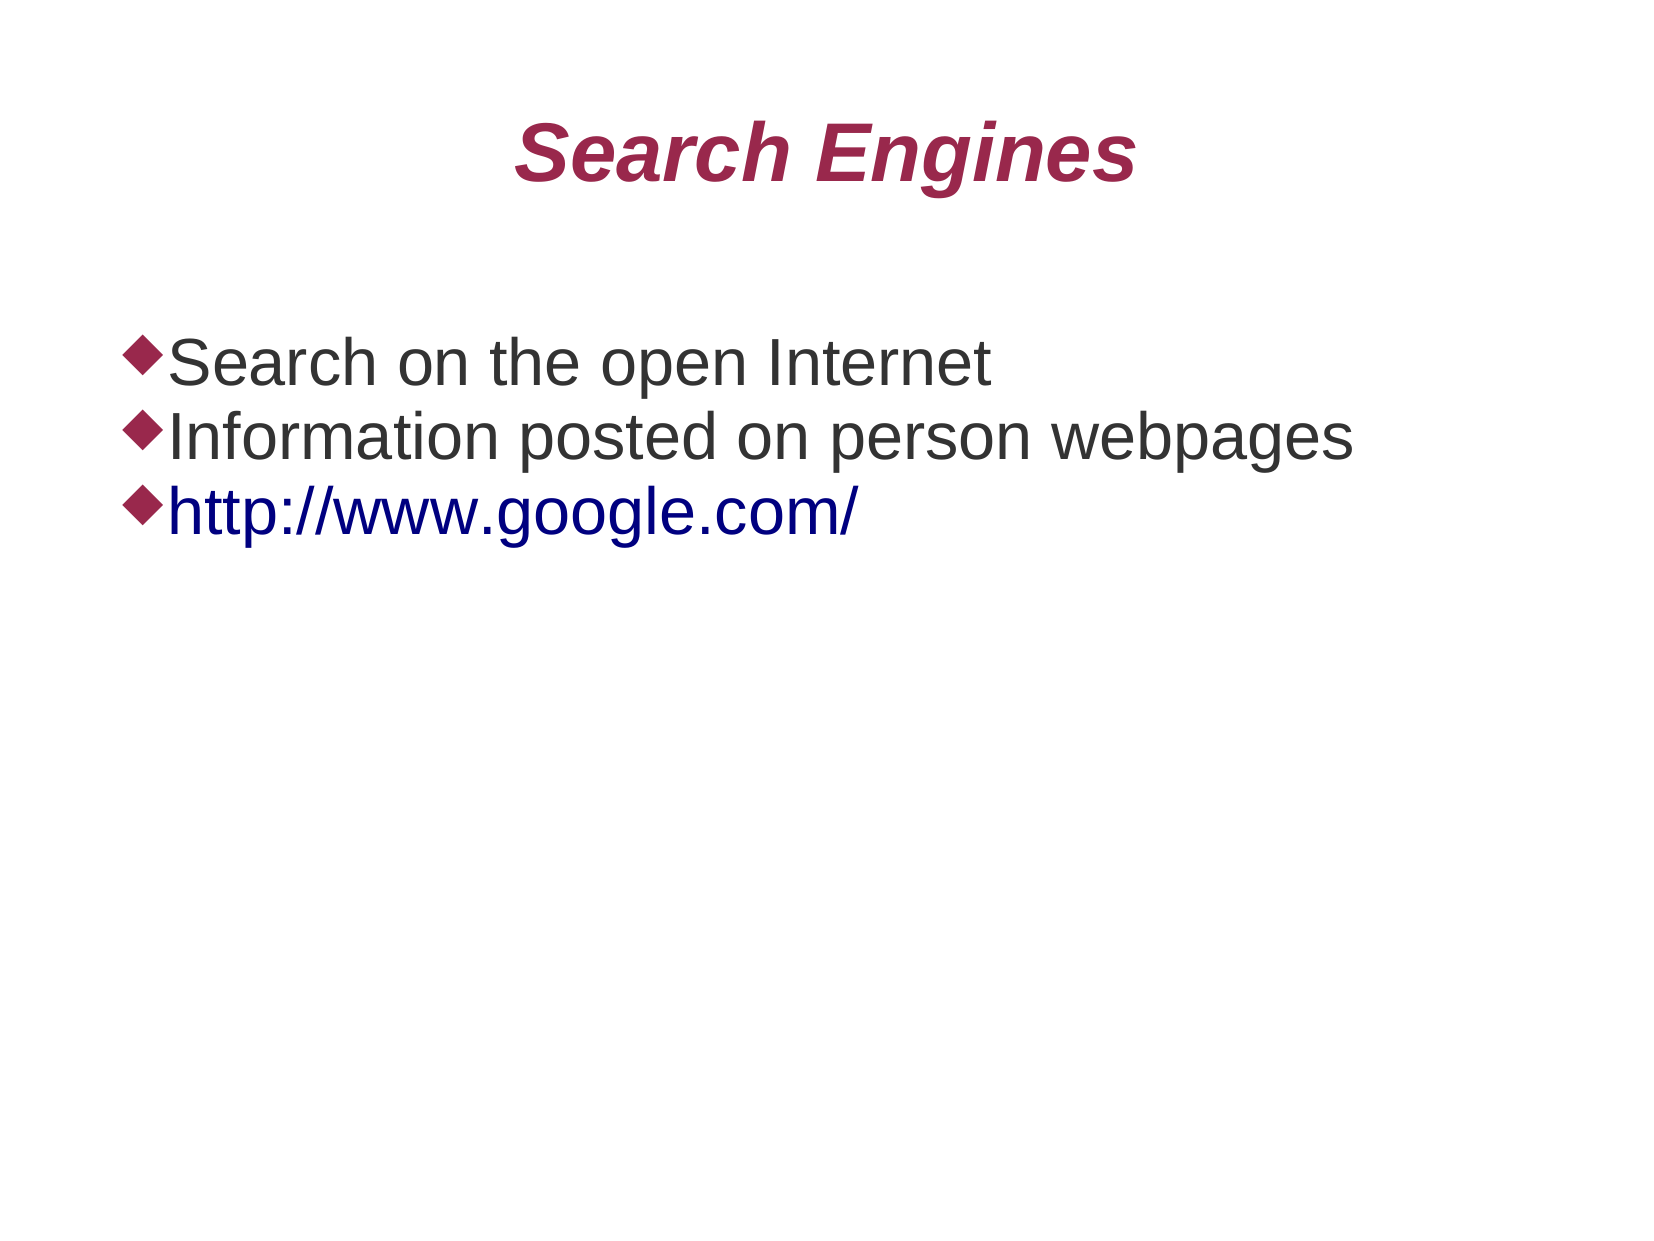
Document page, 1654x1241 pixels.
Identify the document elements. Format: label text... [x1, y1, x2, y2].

list Search on the open Internet Information posted on person webpages http://www.google.com/ [118, 324, 1571, 990]
title Search Engines [82, 56, 1571, 250]
